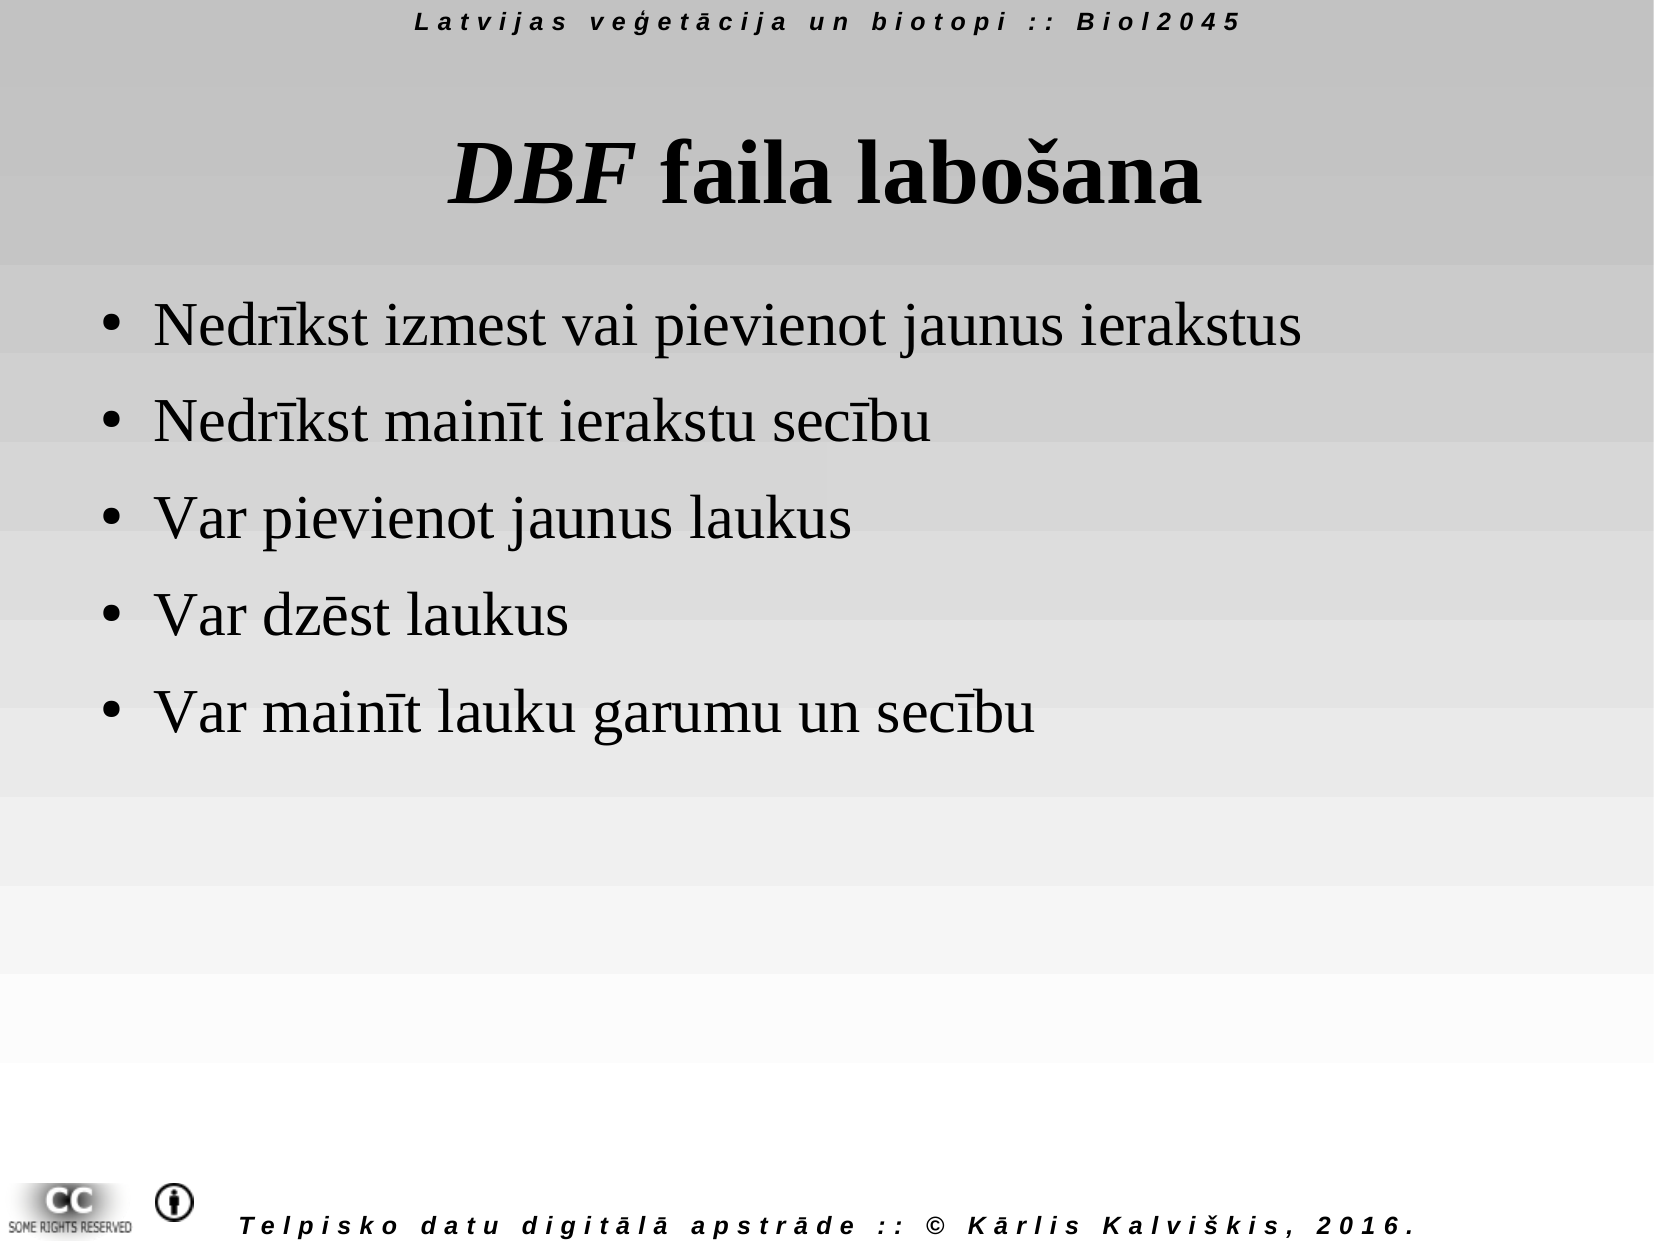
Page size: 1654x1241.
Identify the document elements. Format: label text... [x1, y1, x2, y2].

title DBF faila labošana [29, 56, 1625, 289]
list Nedrīkst izmest vai pievienot jaunus ierakstus Nedrīkst mainīt ierakstu secību Var pievienot jaunus laukus Var dzēst laukus Var mainīt lauku garumu un secību [82, 289, 1571, 1098]
picture [0, 0, 1654, 1241]
